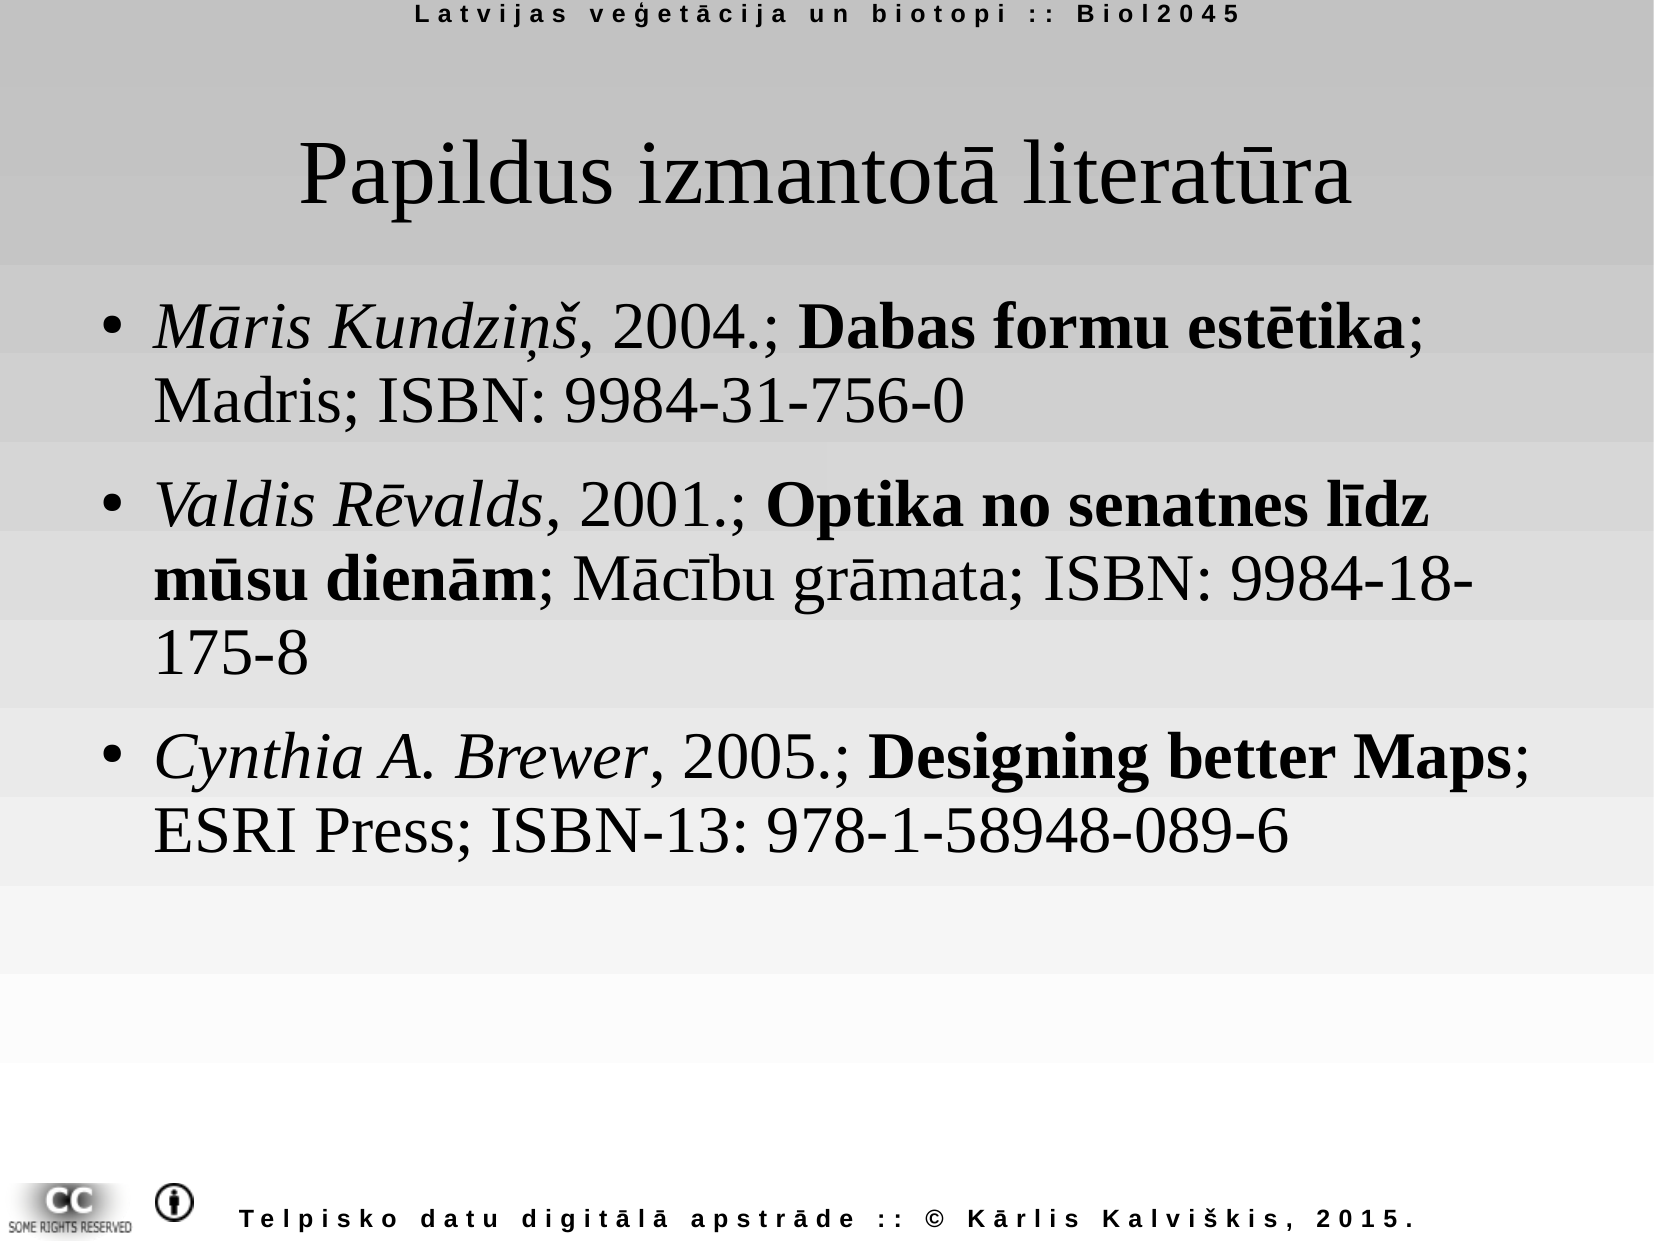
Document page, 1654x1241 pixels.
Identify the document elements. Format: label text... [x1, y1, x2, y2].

picture [0, 0, 1654, 1241]
title Papildus izmantotā literatūra [29, 49, 1625, 296]
list Māris Kundziņš, 2004.; Dabas formu estētika; Madris; ISBN: 9984-31-756-0 Valdis Rēvalds, 2001.; Optika no senatnes līdz mūsu dienām; Mācību grāmata; ISBN: 9984-18-175-8 Cynthia A. Brewer, 2005.; Designing better Maps; ESRI Press; ISBN-13: 978-1-58948-089-6 [82, 289, 1571, 1113]
